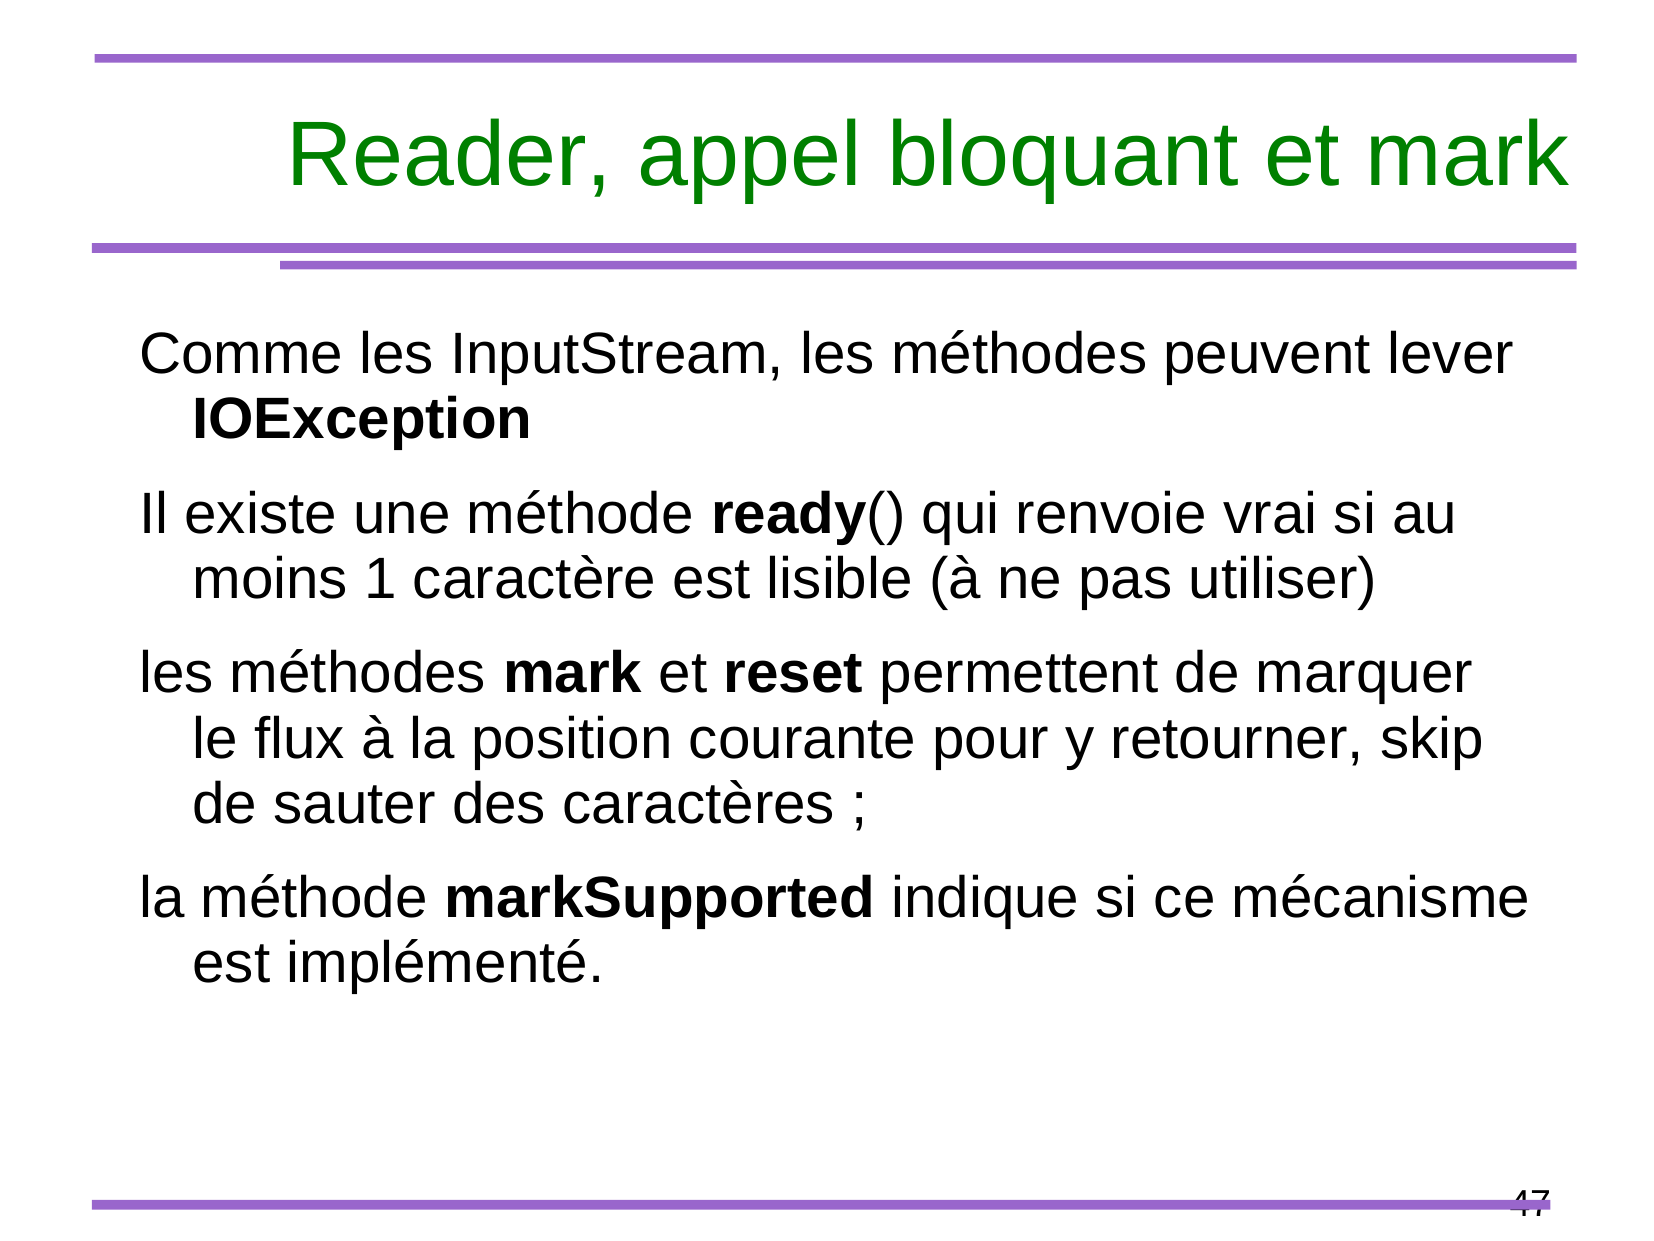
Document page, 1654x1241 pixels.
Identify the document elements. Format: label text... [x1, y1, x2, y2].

list Comme les InputStream, les méthodes peuvent lever IOException Il existe une méthode ready() qui renvoie vrai si au moins 1 caractère est lisible (à ne pas utiliser) les méthodes mark et reset permettent de marquer le flux à la position courante pour y retourner, skip de sauter des caractères ; la méthode markSupported indique si ce mécanisme est implémenté. [121, 321, 1534, 1195]
title Reader, appel bloquant et mark [82, 49, 1572, 257]
